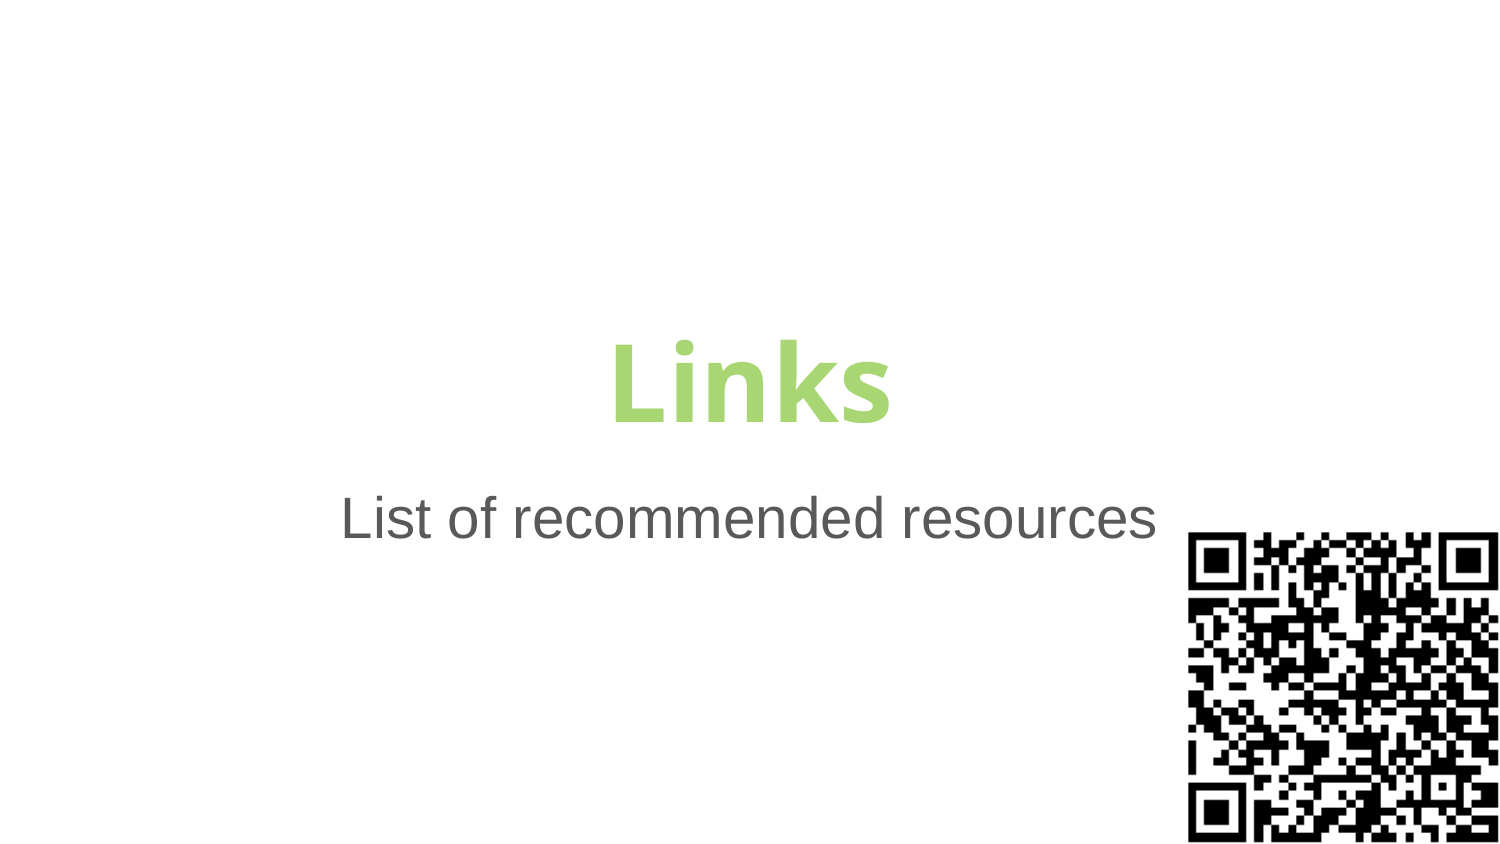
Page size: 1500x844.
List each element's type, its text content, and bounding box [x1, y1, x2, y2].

picture [1187, 531, 1500, 844]
subtitle List of recommended resources [51, 464, 1449, 595]
title Links [51, 122, 1449, 459]
